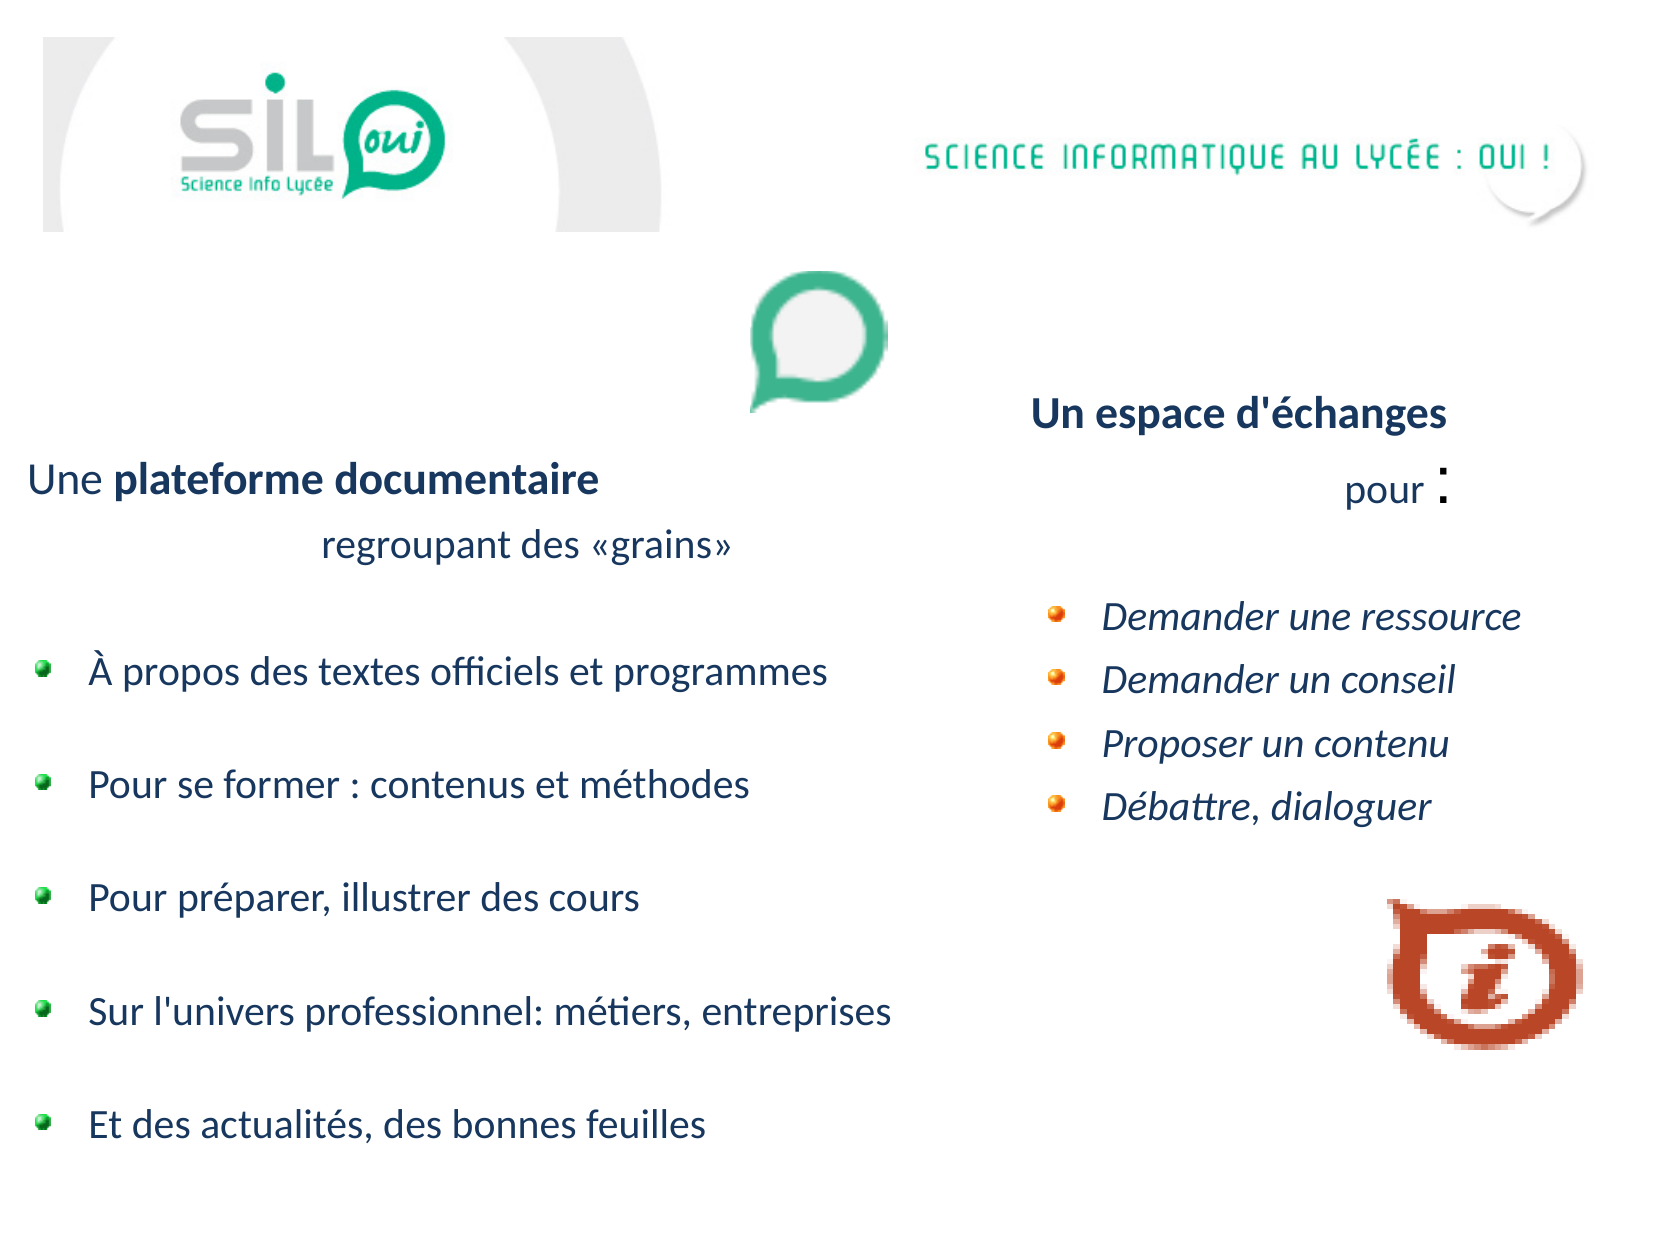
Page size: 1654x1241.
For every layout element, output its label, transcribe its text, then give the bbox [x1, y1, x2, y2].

list Un espace d'échanges pour : Demander une ressource Demander un conseil Proposer un contenu Débattre, dialoguer [1016, 375, 1654, 863]
picture [43, 37, 1613, 232]
picture [1387, 899, 1583, 1051]
picture [750, 271, 888, 413]
list Une plateforme documentaire regroupant des «grains» À propos des textes officiels et programmes Pour se former : contenus et méthodes Pour préparer, illustrer des cours Sur l'univers professionnel: métiers, entreprises Et des actualités, des bonnes feuilles [2, 441, 1166, 1201]
